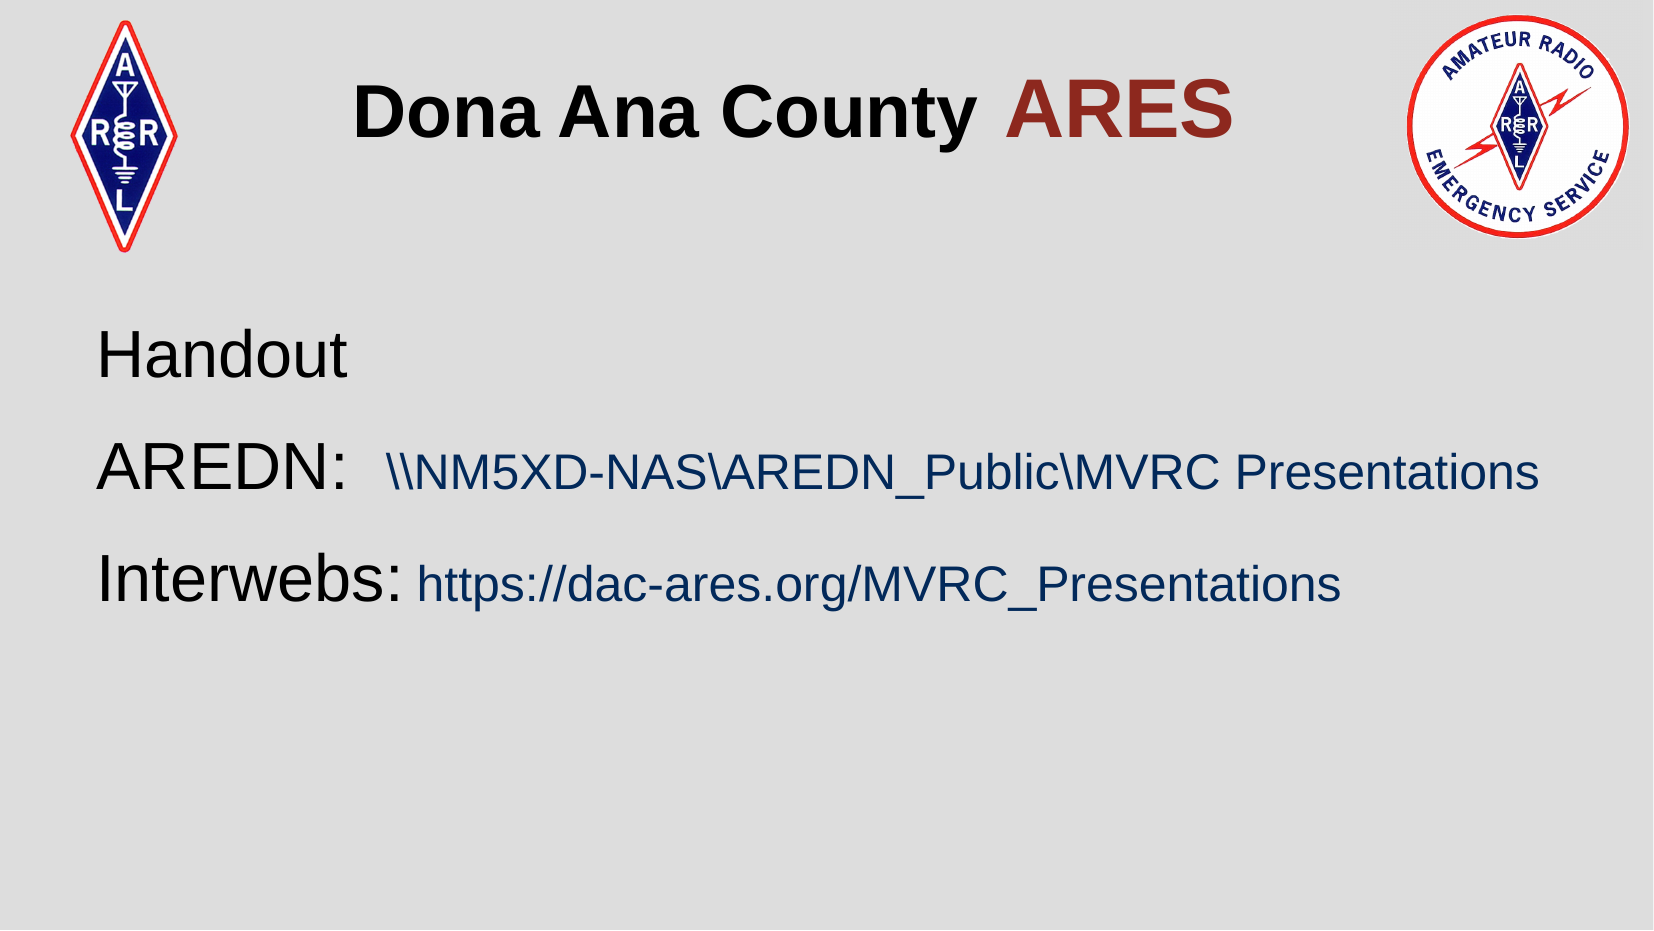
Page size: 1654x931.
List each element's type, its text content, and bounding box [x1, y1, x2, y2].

subtitle Handout AREDN: \\NM5XD-NAS\AREDN_Public\MVRC Presentations Interwebs: https://dac-ares.org/MVRC_Presentations [96, 279, 1584, 790]
picture [1390, 0, 1643, 250]
picture [38, 9, 209, 265]
title Dona Ana County ARES [209, 21, 1390, 190]
